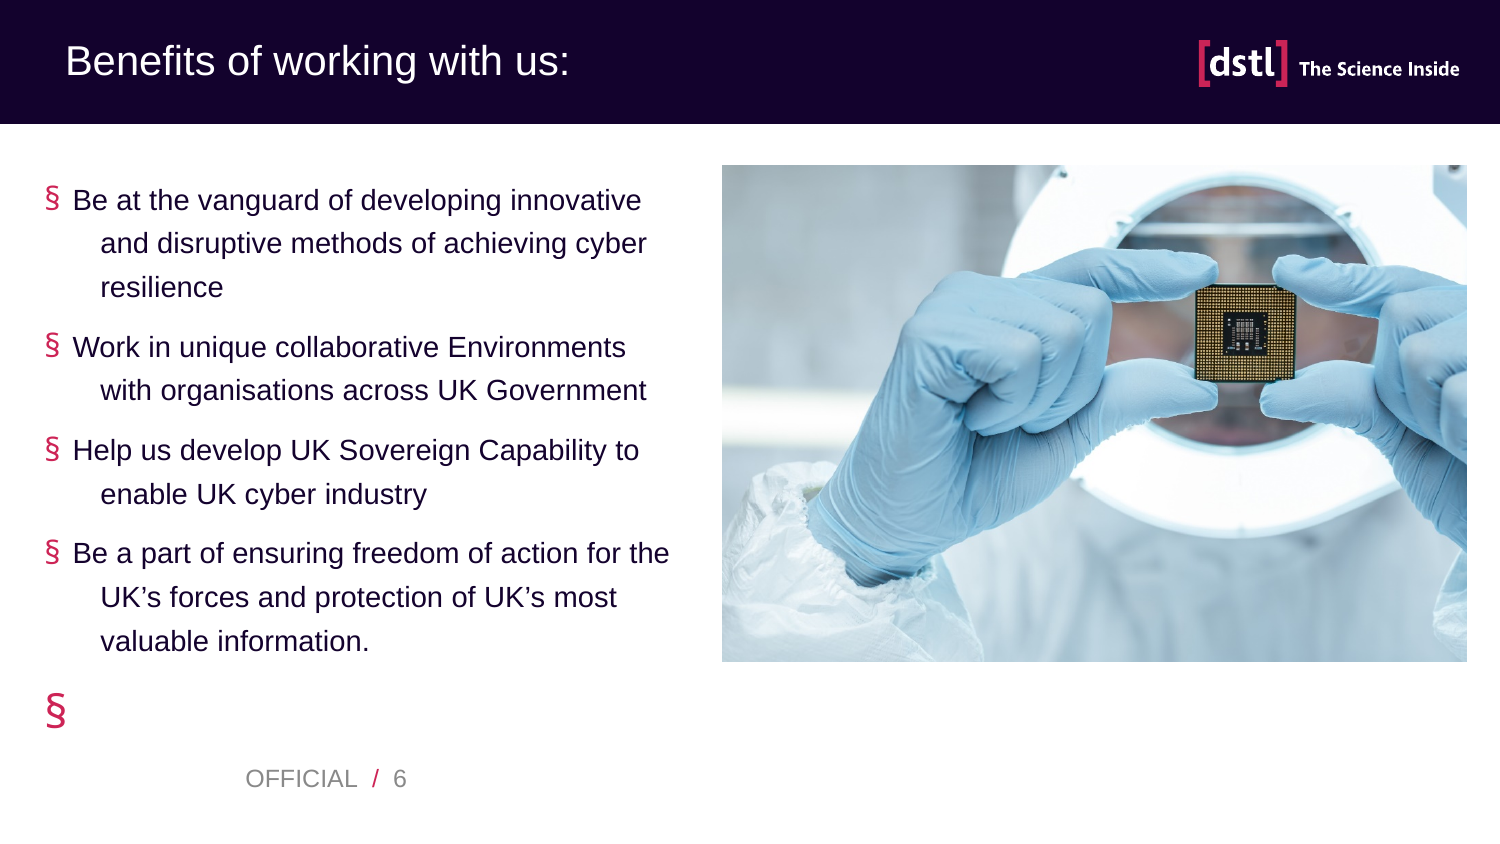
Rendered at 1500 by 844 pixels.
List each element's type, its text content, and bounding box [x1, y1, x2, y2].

text_box OFFICIAL / 6 [230, 754, 1458, 800]
picture [722, 165, 1467, 662]
list Be at the vanguard of developing innovative and disruptive methods of achieving cyber resilience Work in unique collaborative Environments with organisations across UK Government Help us develop UK Sovereign Capability to enable UK cyber industry Be a part of ensuring freedom of action for the UK’s forces and protection of UK’s most valuable information. [30, 165, 694, 697]
title Benefits of working with us: [5, 8, 1129, 115]
